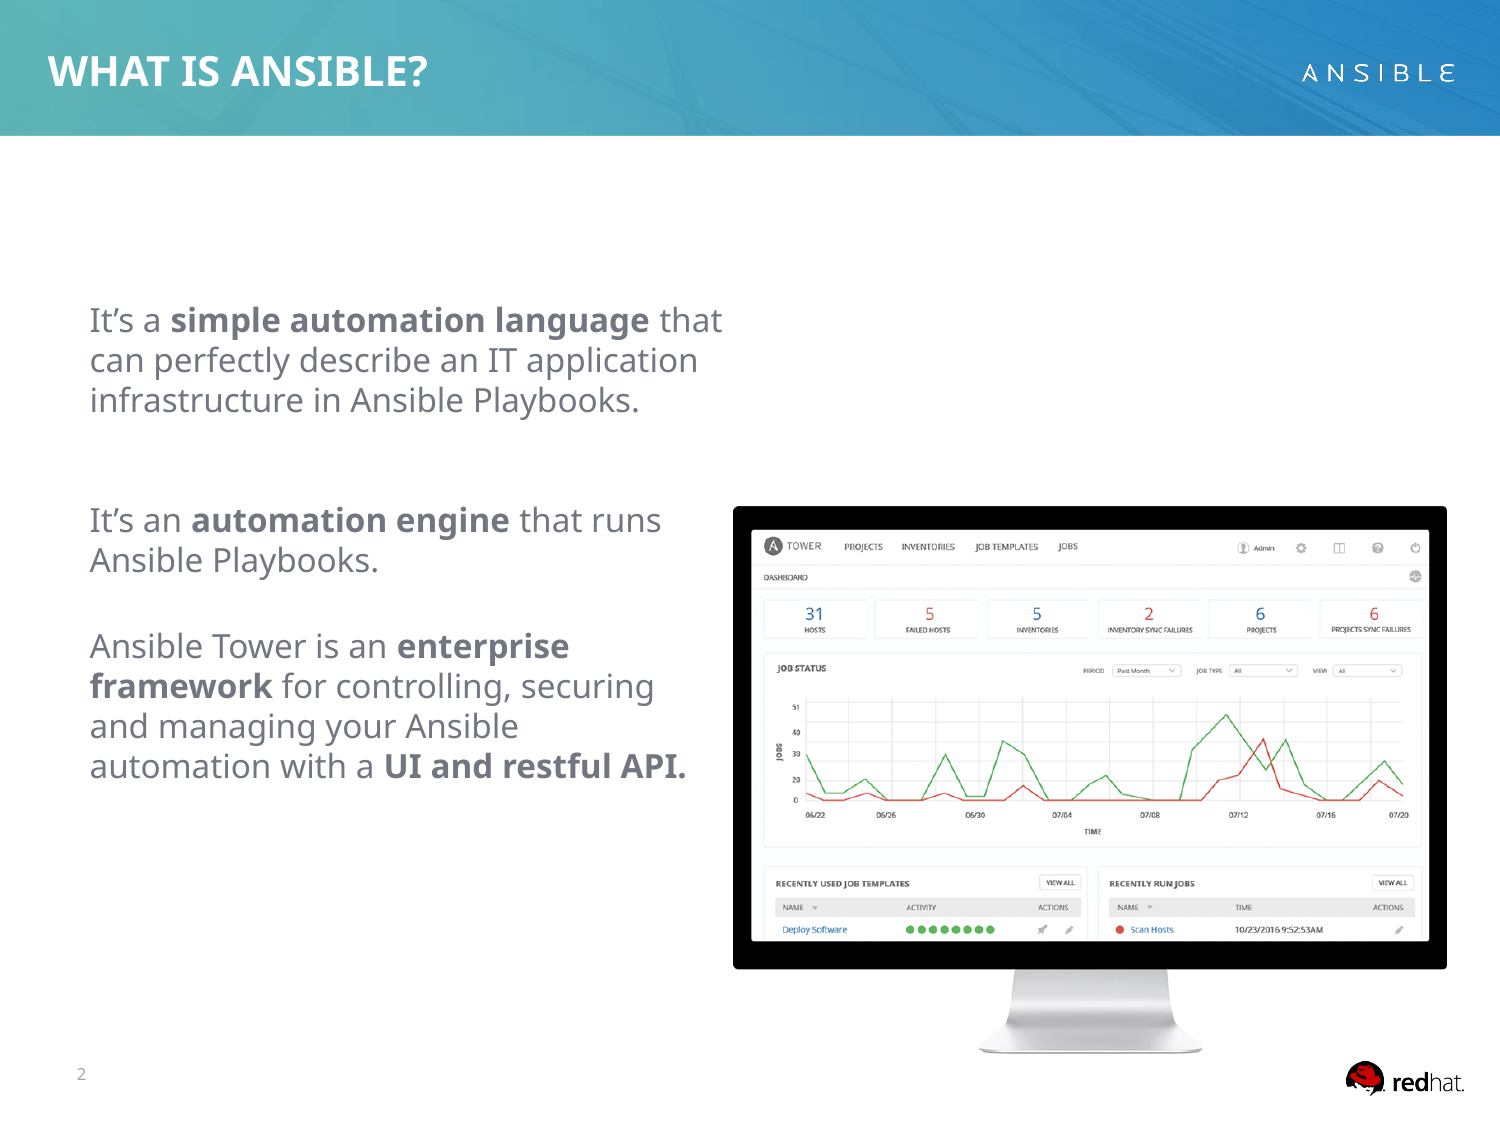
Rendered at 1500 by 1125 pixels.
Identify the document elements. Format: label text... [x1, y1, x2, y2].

picture [0, 0, 1500, 1125]
text_box It’s a simple automation language that can perfectly describe an IT application infrastructure in Ansible Playbooks. It’s an automation engine that runs Ansible Playbooks. Ansible Tower is an enterprise framework for controlling, securing and managing your Ansible automation with a UI and restful API. [74, 251, 850, 570]
list WHAT IS ANSIBLE? [47, 45, 936, 104]
